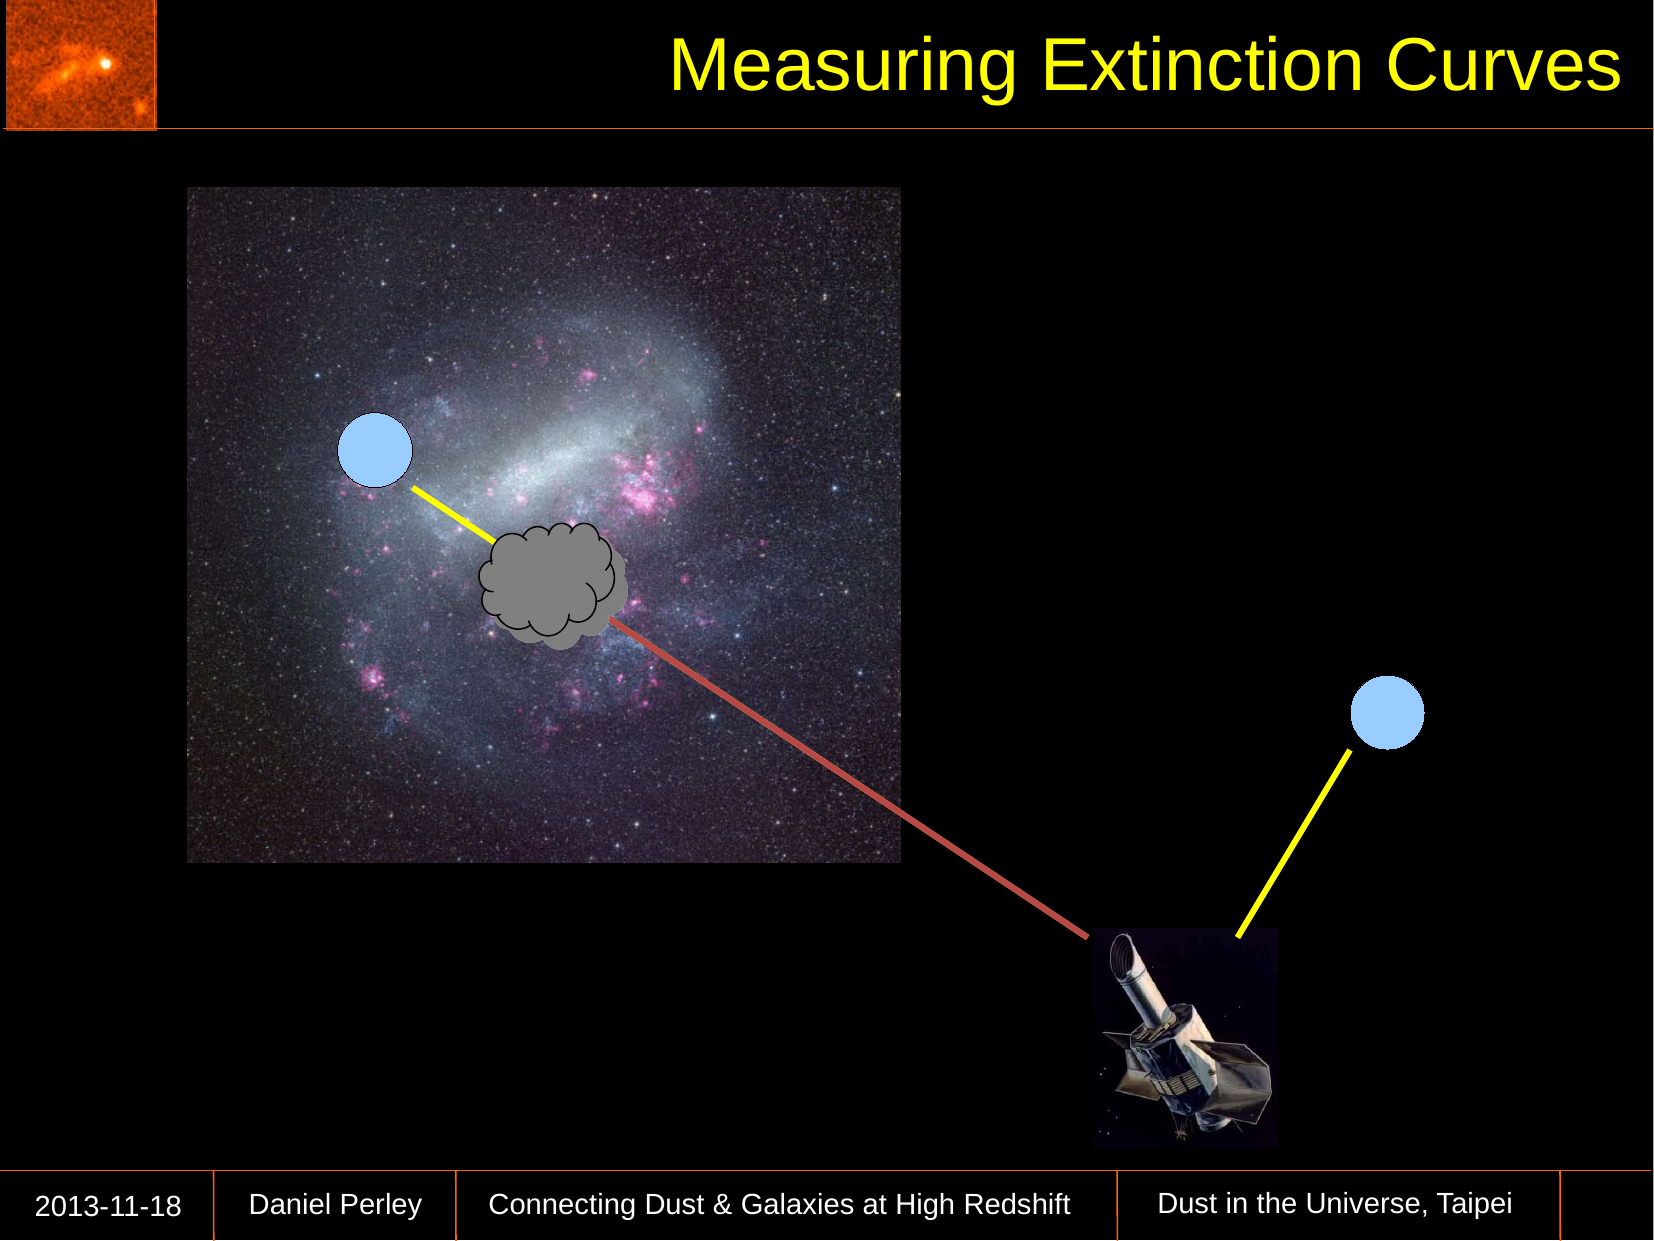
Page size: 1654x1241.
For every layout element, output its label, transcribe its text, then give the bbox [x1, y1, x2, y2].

picture [7, 0, 154, 128]
text_box [478, 523, 615, 636]
text_box [337, 412, 413, 488]
picture [1093, 928, 1278, 1149]
title Measuring Extinction Curves [187, 21, 1624, 108]
text_box [1350, 675, 1426, 751]
picture [187, 187, 901, 863]
